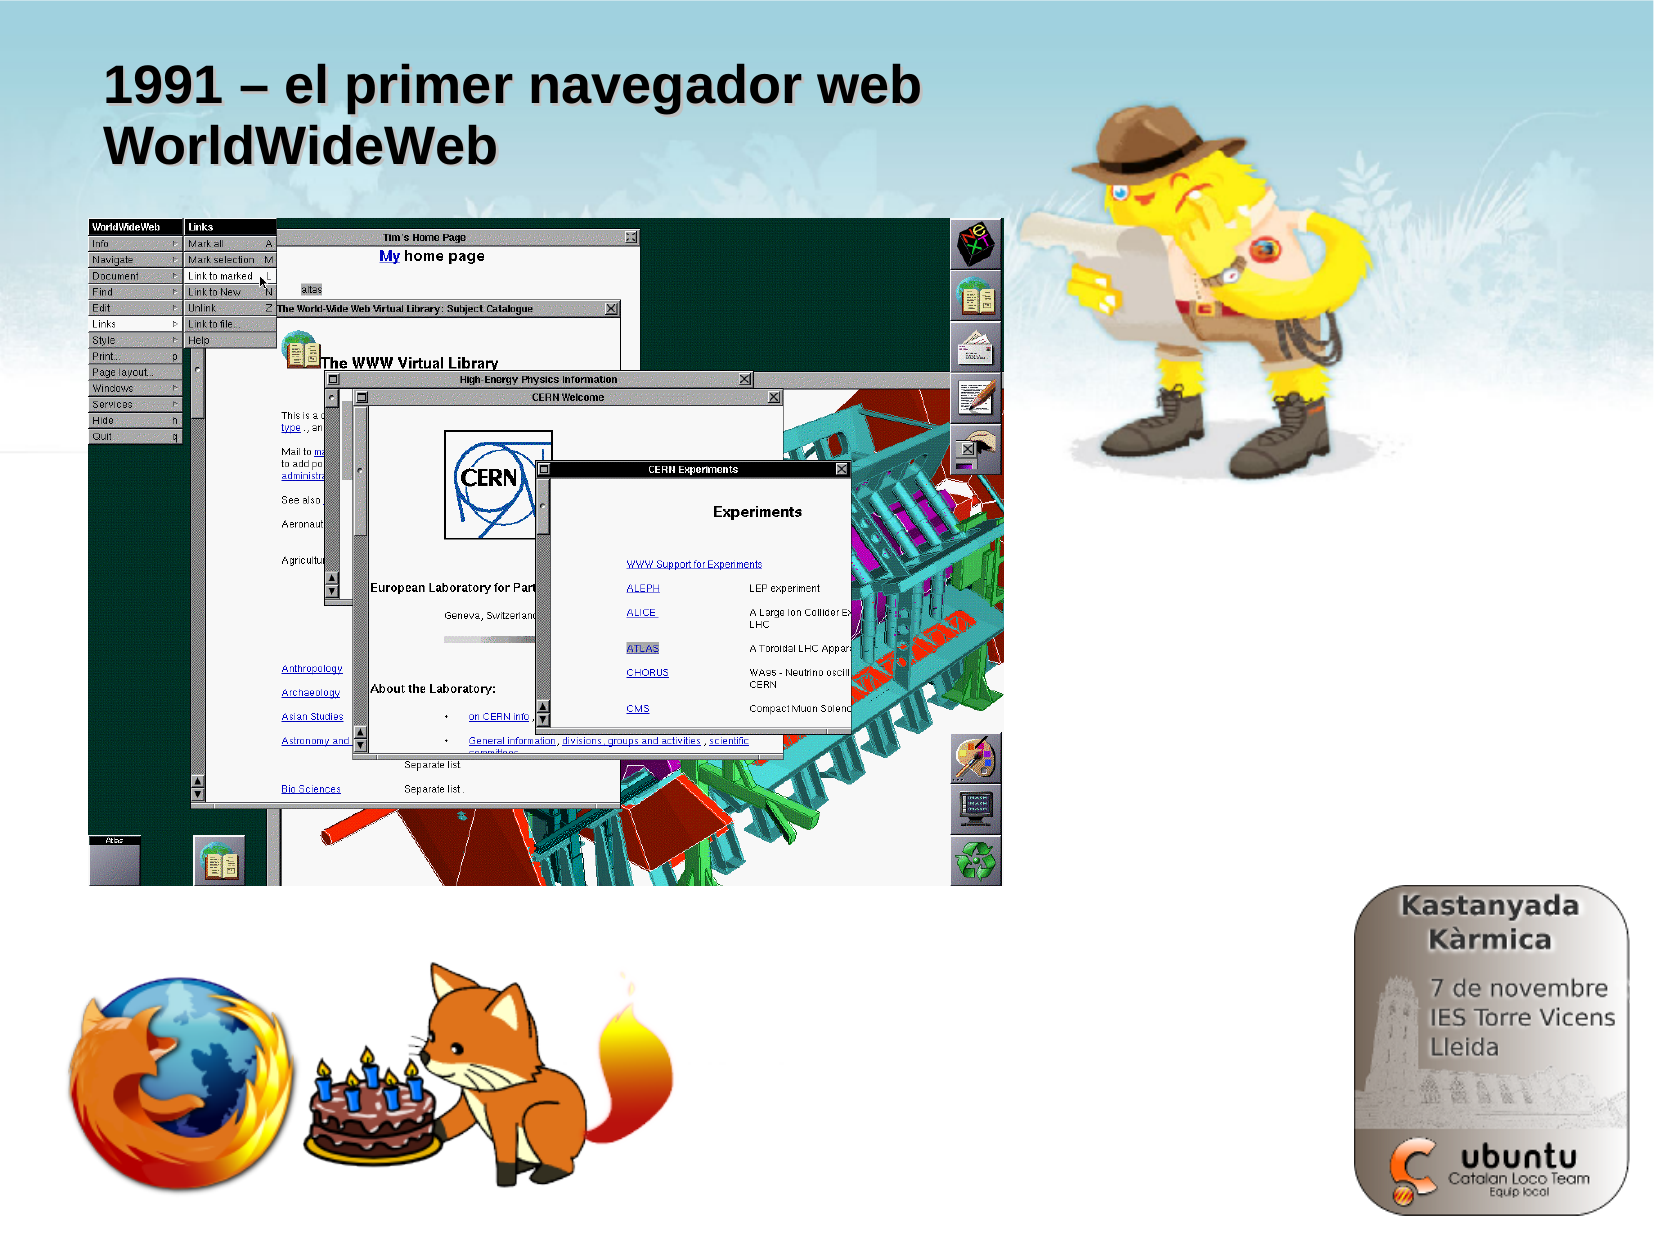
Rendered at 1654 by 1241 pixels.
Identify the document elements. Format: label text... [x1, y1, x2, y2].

text_box 1991 – el primer navegador web WorldWideWeb [88, 47, 940, 184]
picture [0, 0, 1654, 1240]
